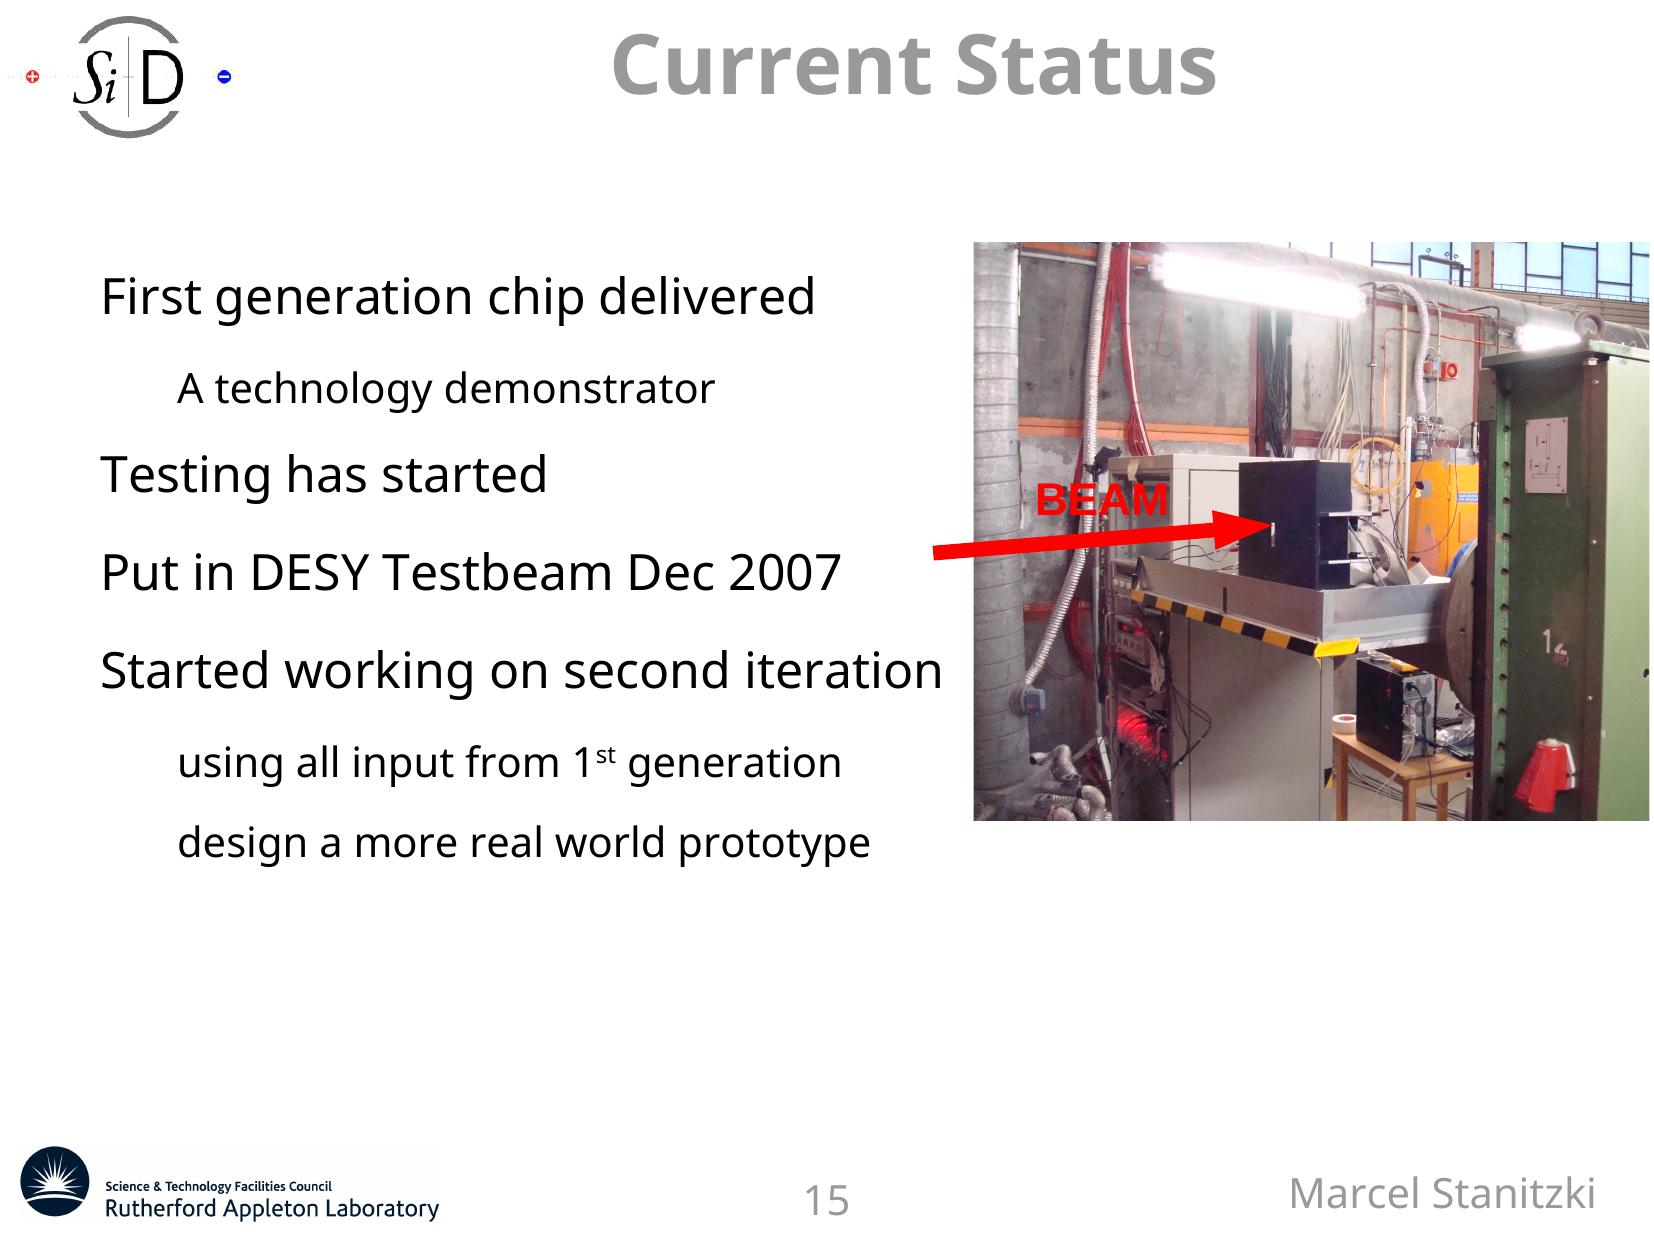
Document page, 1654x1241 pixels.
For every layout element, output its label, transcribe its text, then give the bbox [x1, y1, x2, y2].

text_box BEAM [1020, 466, 1185, 534]
picture [0, 0, 256, 154]
picture [19, 1145, 439, 1222]
picture [973, 242, 1650, 821]
title Current Status [250, 11, 1580, 113]
list First generation chip delivered A technology demonstrator Testing has started Put in DESY Testbeam Dec 2007 Started working on second iteration using all input from 1st generation design a more real world prototype [82, 260, 960, 1065]
